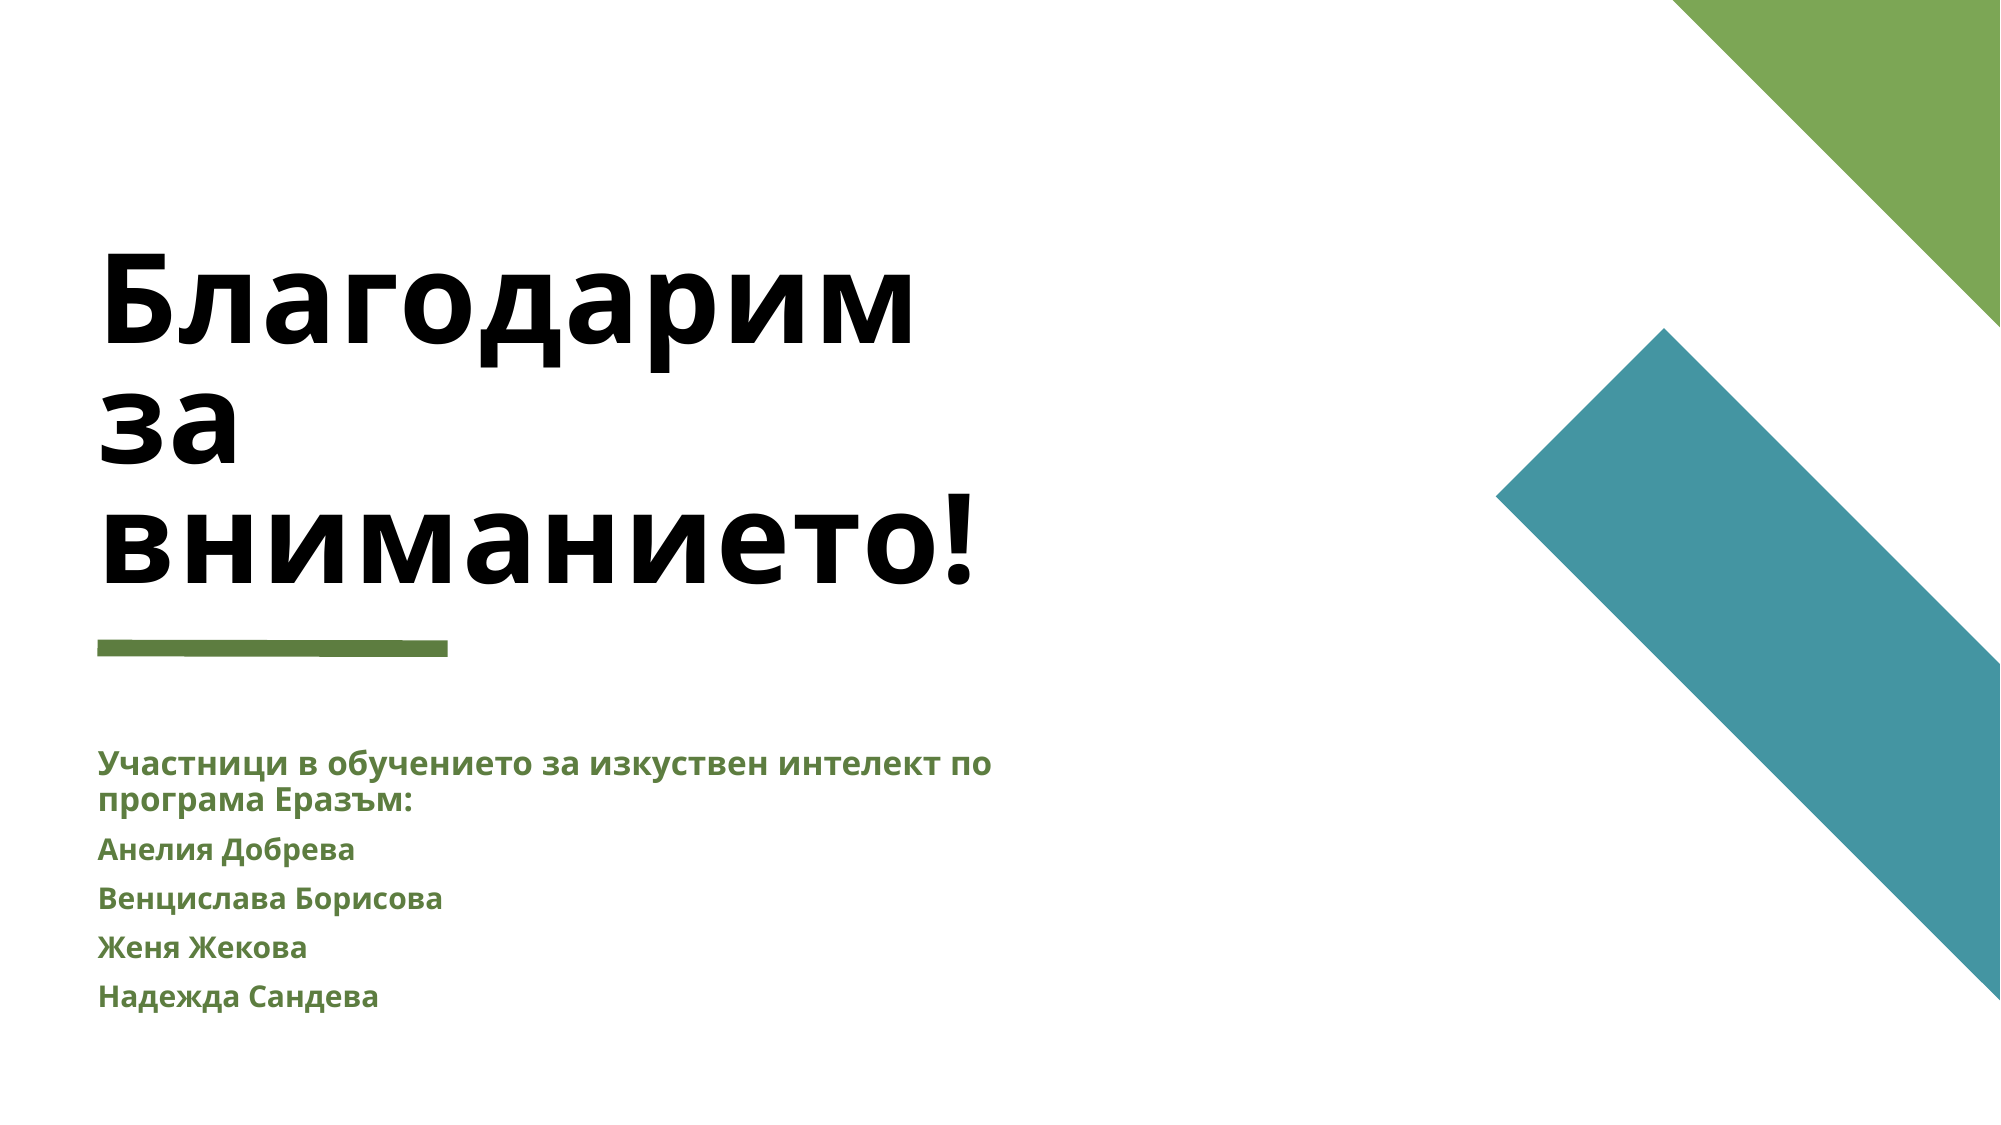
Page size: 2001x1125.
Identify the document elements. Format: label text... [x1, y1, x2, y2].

title Благодарим за вниманието! [97, 67, 998, 608]
list Участници в обучението за изкуствен интелект по програма Еразъм: Анелия Добрева Венцислава Борисова Женя Жекова Надежда Сандева [97, 746, 998, 1082]
